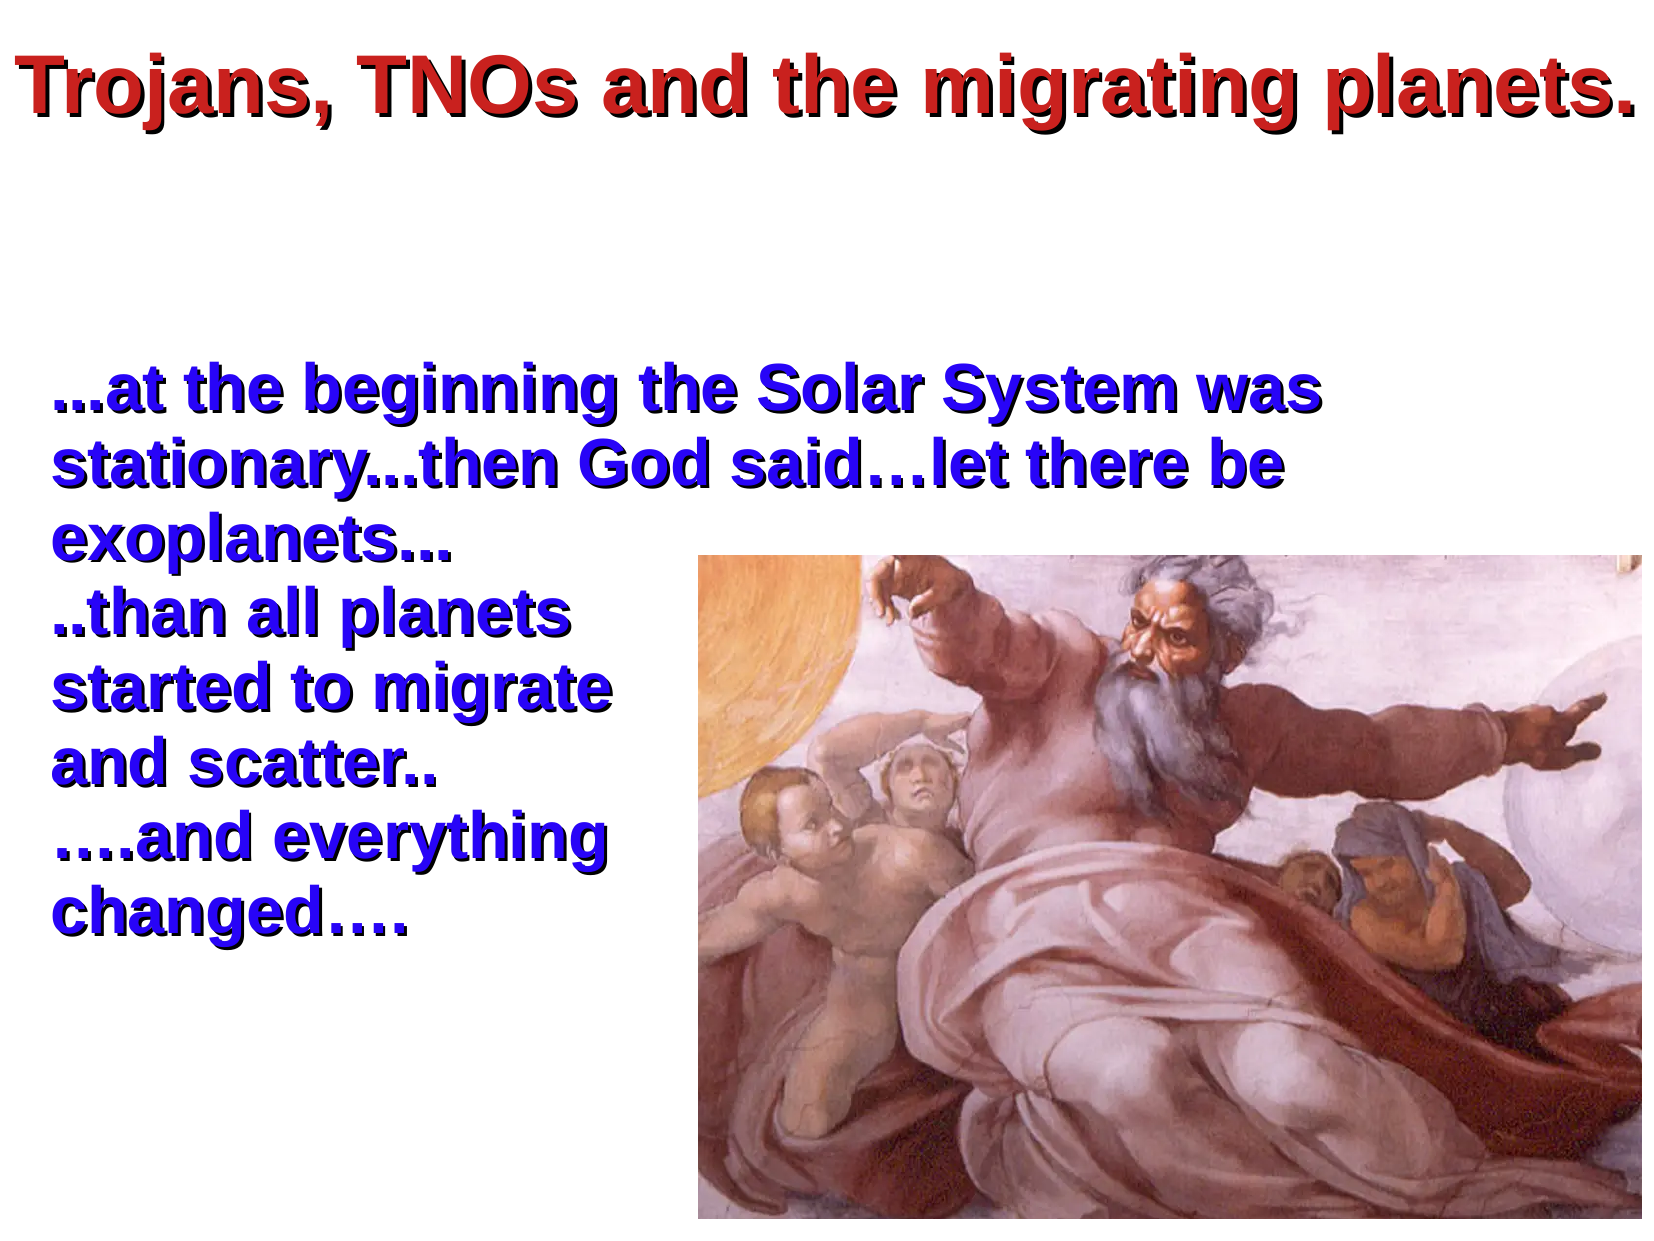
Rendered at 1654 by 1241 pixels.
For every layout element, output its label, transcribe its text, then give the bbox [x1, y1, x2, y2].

text_box ...at the beginning the Solar System was stationary...then God said…let there be exoplanets... ..than all planets started to migrate and scatter.. ….and everything changed…. [35, 342, 1512, 1049]
text_box Trojans, TNOs and the migrating planets. [0, 31, 1654, 232]
picture [698, 555, 1642, 1219]
